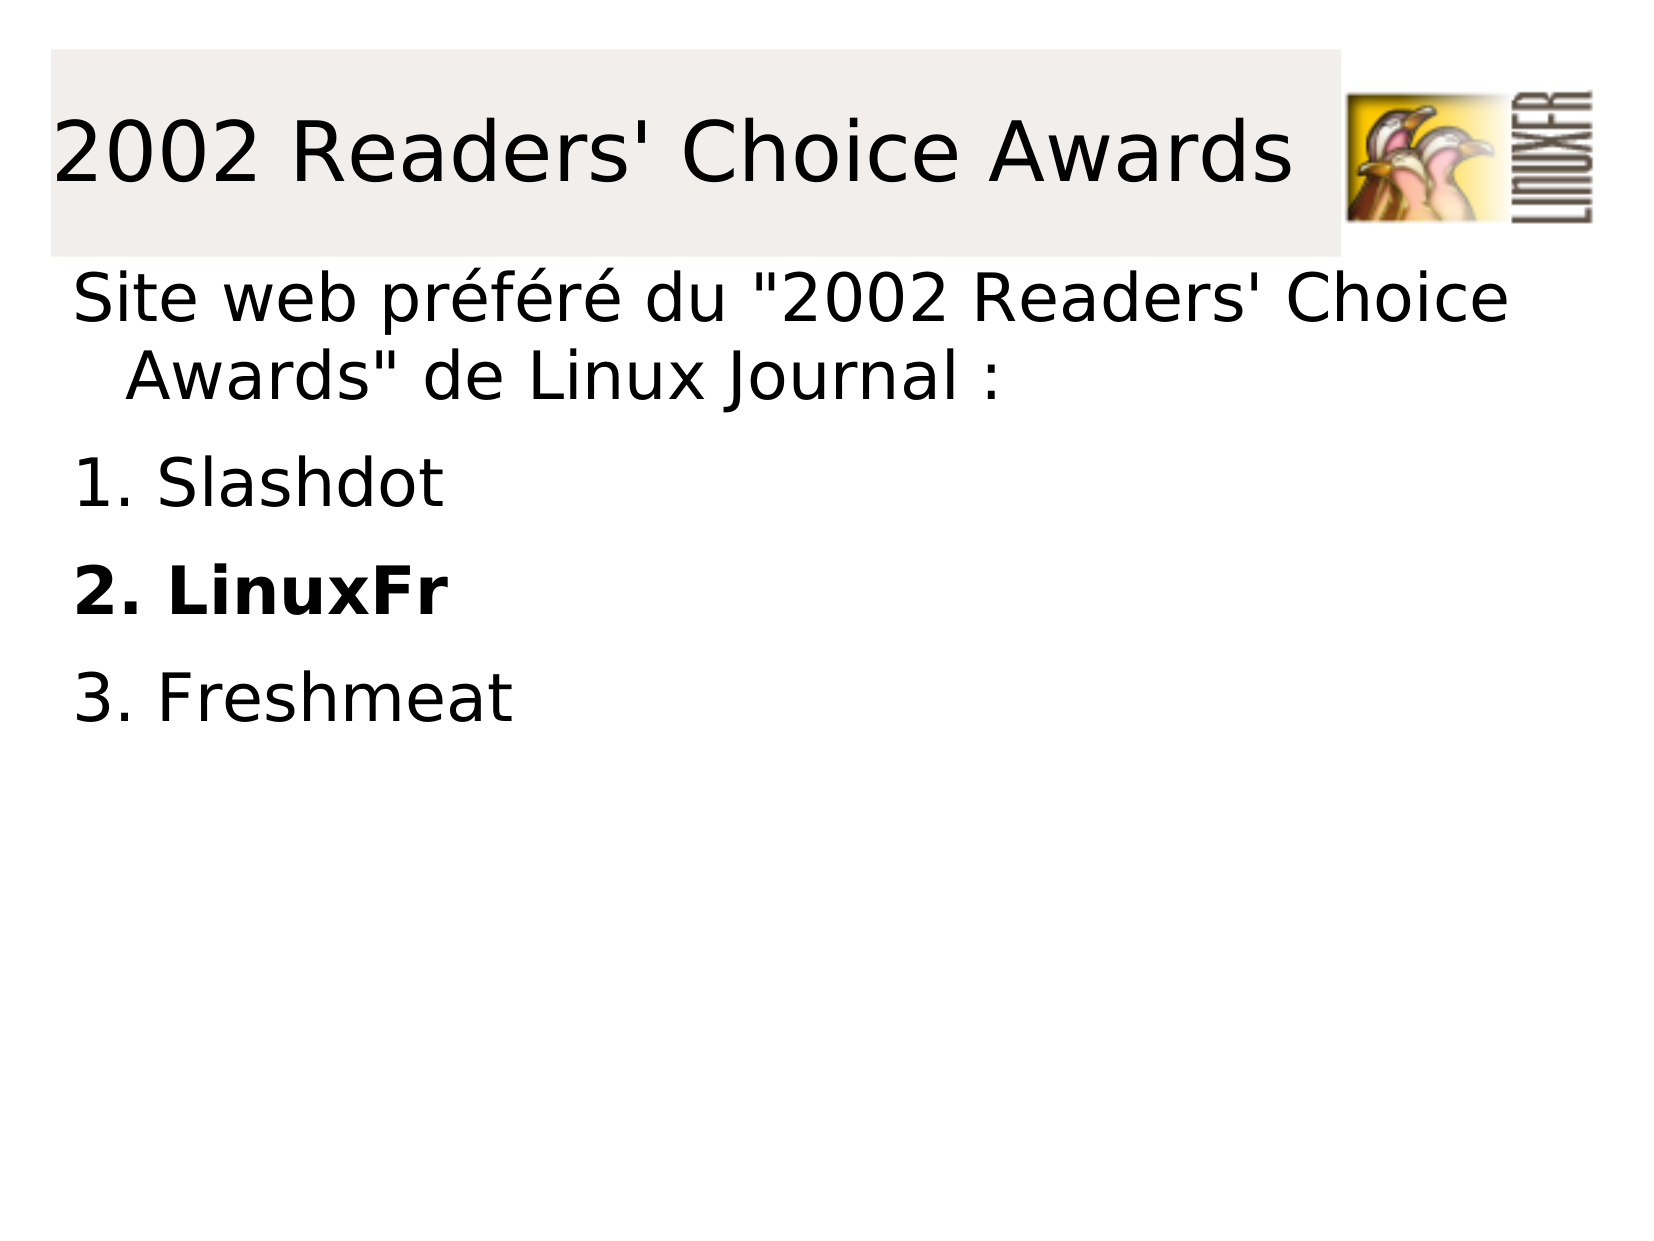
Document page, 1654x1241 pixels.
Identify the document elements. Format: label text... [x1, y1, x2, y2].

title 2002 Readers' Choice Awards [51, 49, 1342, 257]
list Site web préféré du "2002 Readers' Choice Awards" de Linux Journal : 1. Slashdot 2. LinuxFr 3. Freshmeat [54, 259, 1628, 1103]
picture [1342, 88, 1601, 229]
